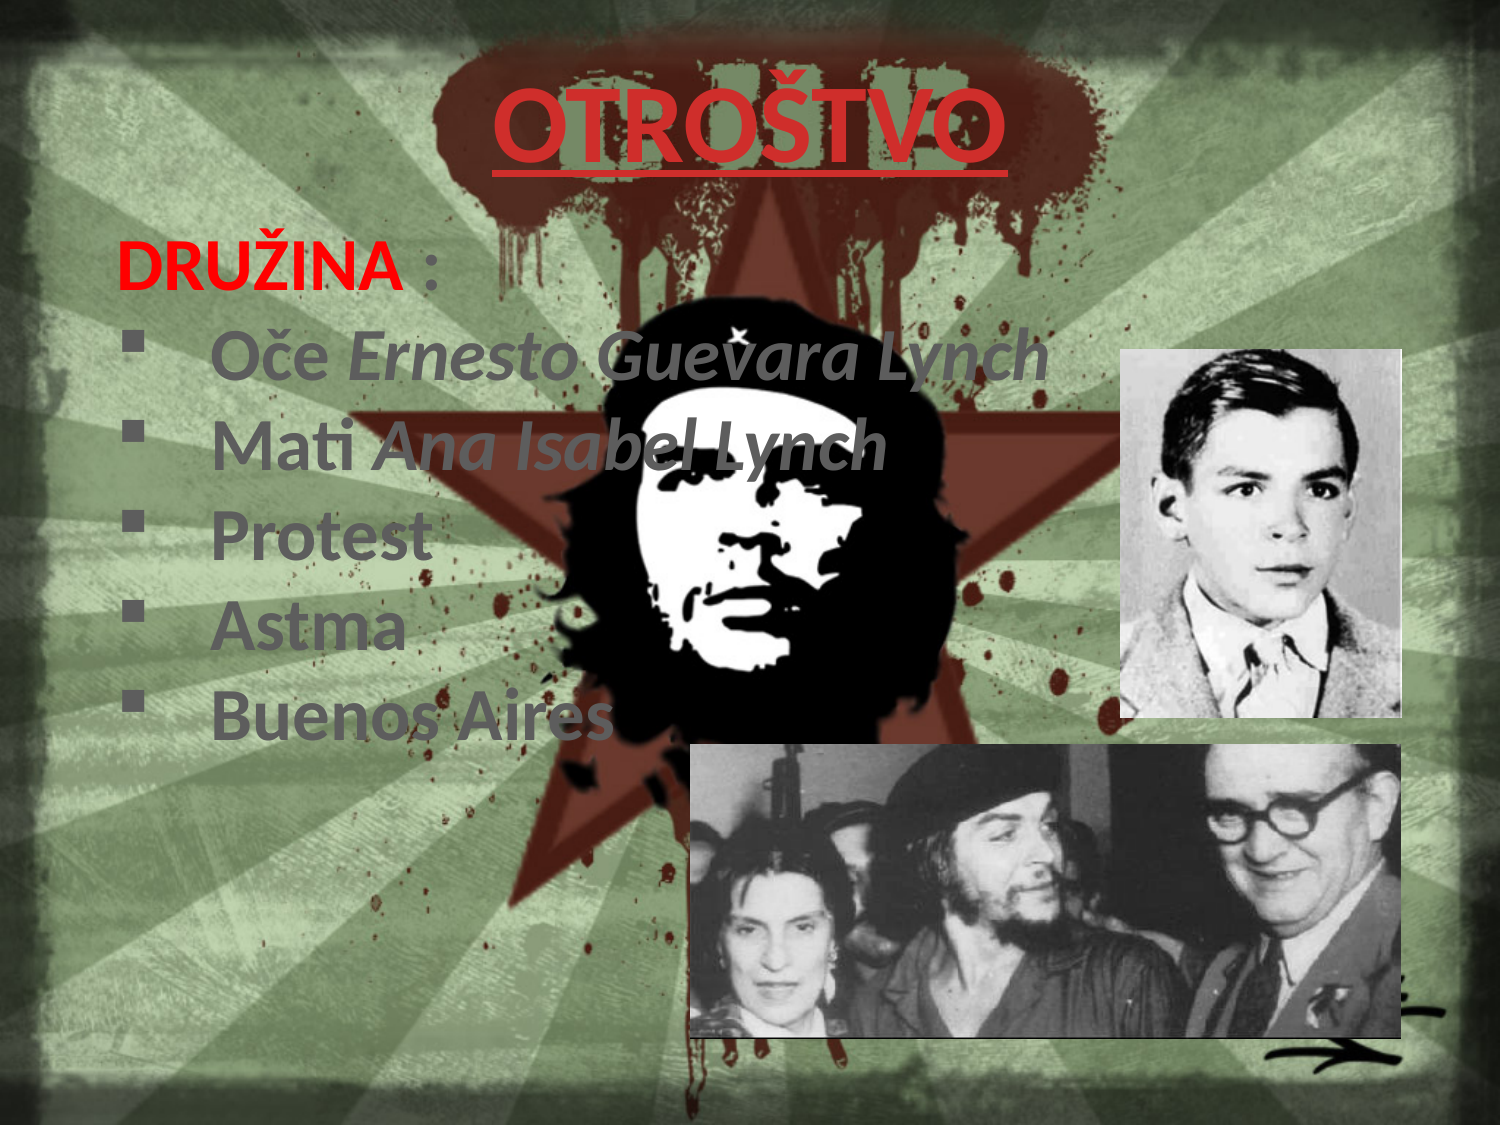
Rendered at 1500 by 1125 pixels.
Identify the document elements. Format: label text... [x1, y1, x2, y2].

picture [0, 0, 1500, 1125]
text_box DRUŽINA : Oče Ernesto Guevara Lynch Mati Ana Isabel Lynch Protest Astma Buenos Aires [101, 208, 1067, 853]
text_box OTROŠTVO [477, 42, 1023, 193]
